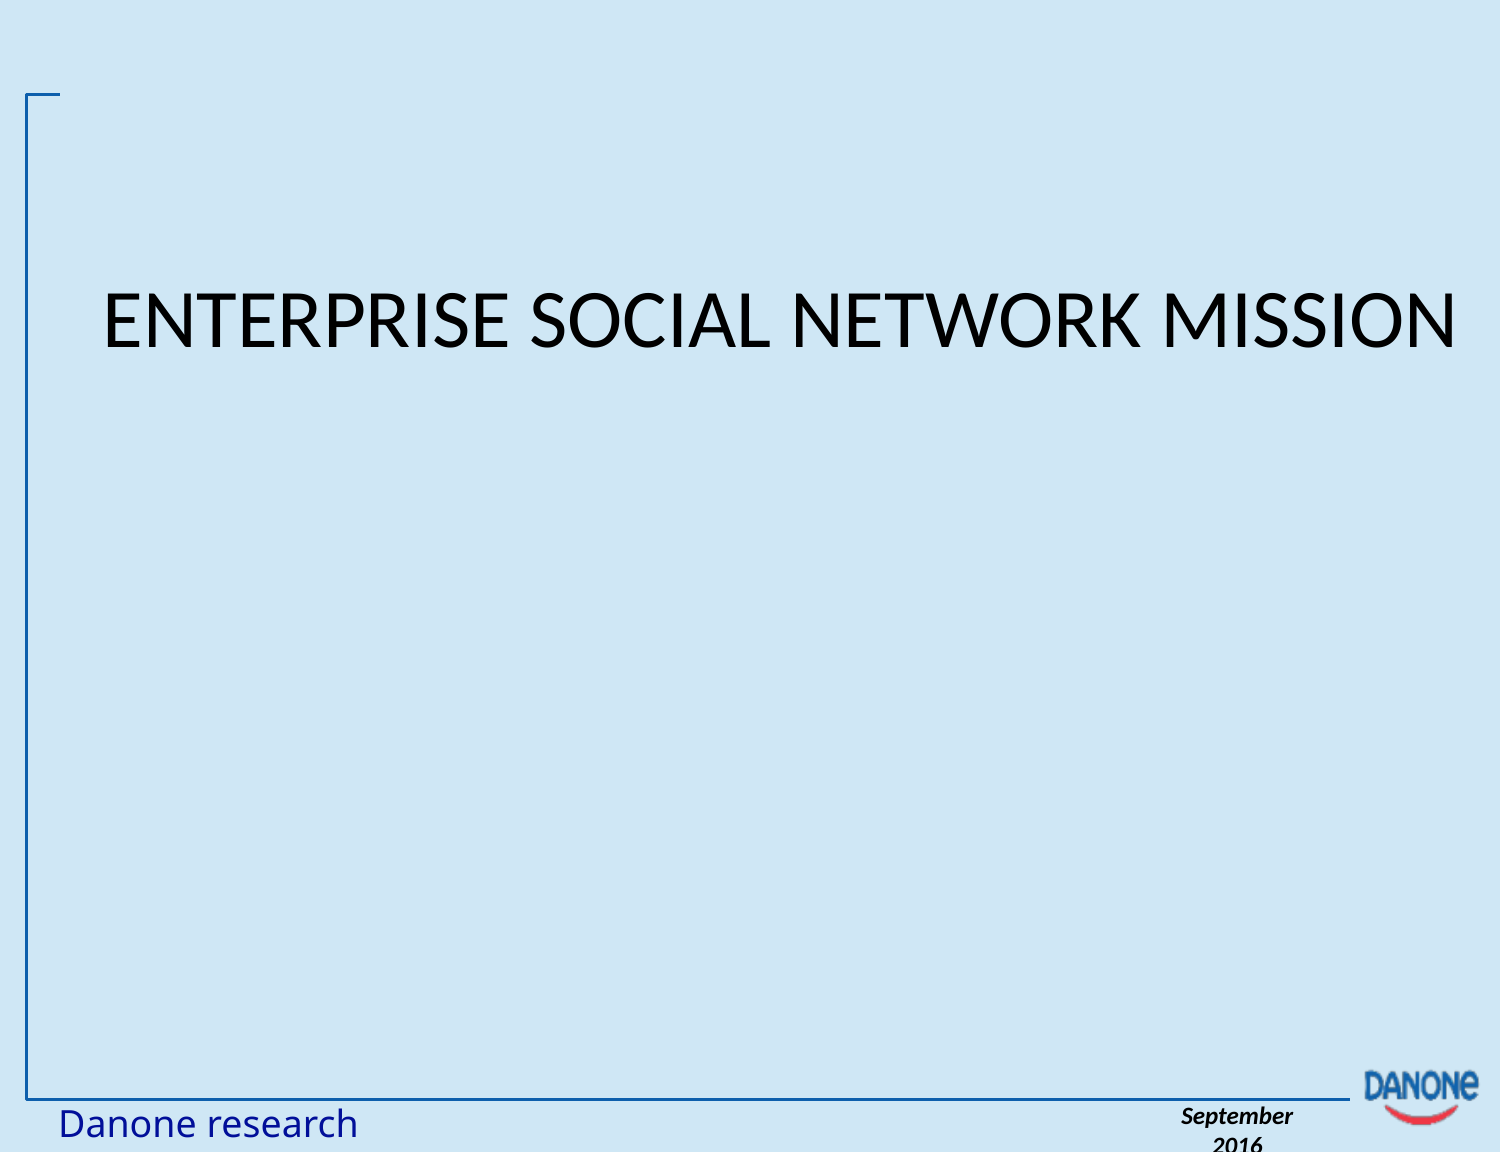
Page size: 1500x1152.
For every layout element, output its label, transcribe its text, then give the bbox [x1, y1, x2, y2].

picture [1362, 1067, 1482, 1130]
text_box Danone research [43, 1092, 392, 1152]
text_box ENTERPRISE SOCIAL NETWORK MISSION [87, 257, 1475, 372]
text_box September 2016 [1147, 1092, 1327, 1152]
